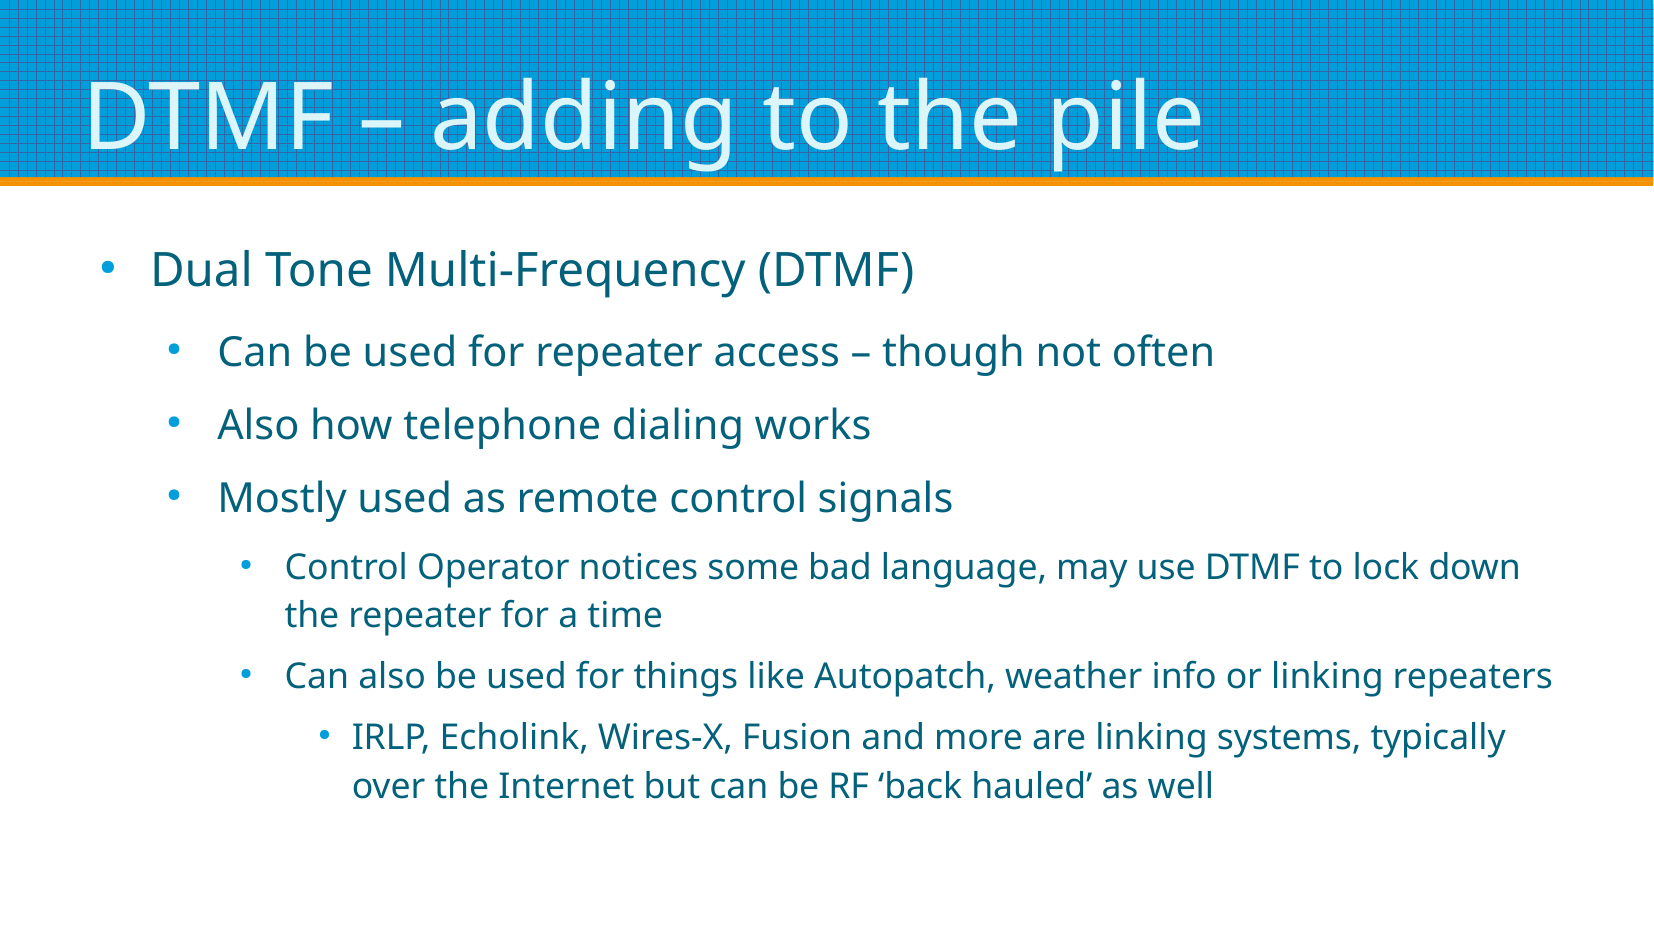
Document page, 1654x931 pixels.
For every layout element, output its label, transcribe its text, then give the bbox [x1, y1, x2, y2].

list Dual Tone Multi-Frequency (DTMF) Can be used for repeater access – though not often Also how telephone dialing works Mostly used as remote control signals Control Operator notices some bad language, may use DTMF to lock down the repeater for a time Can also be used for things like Autopatch, weather info or linking repeaters IRLP, Echolink, Wires-X, Fusion and more are linking systems, typically over the Internet but can be RF ‘back hauled’ as well [82, 236, 1571, 863]
title DTMF – adding to the pile [82, 14, 1571, 178]
